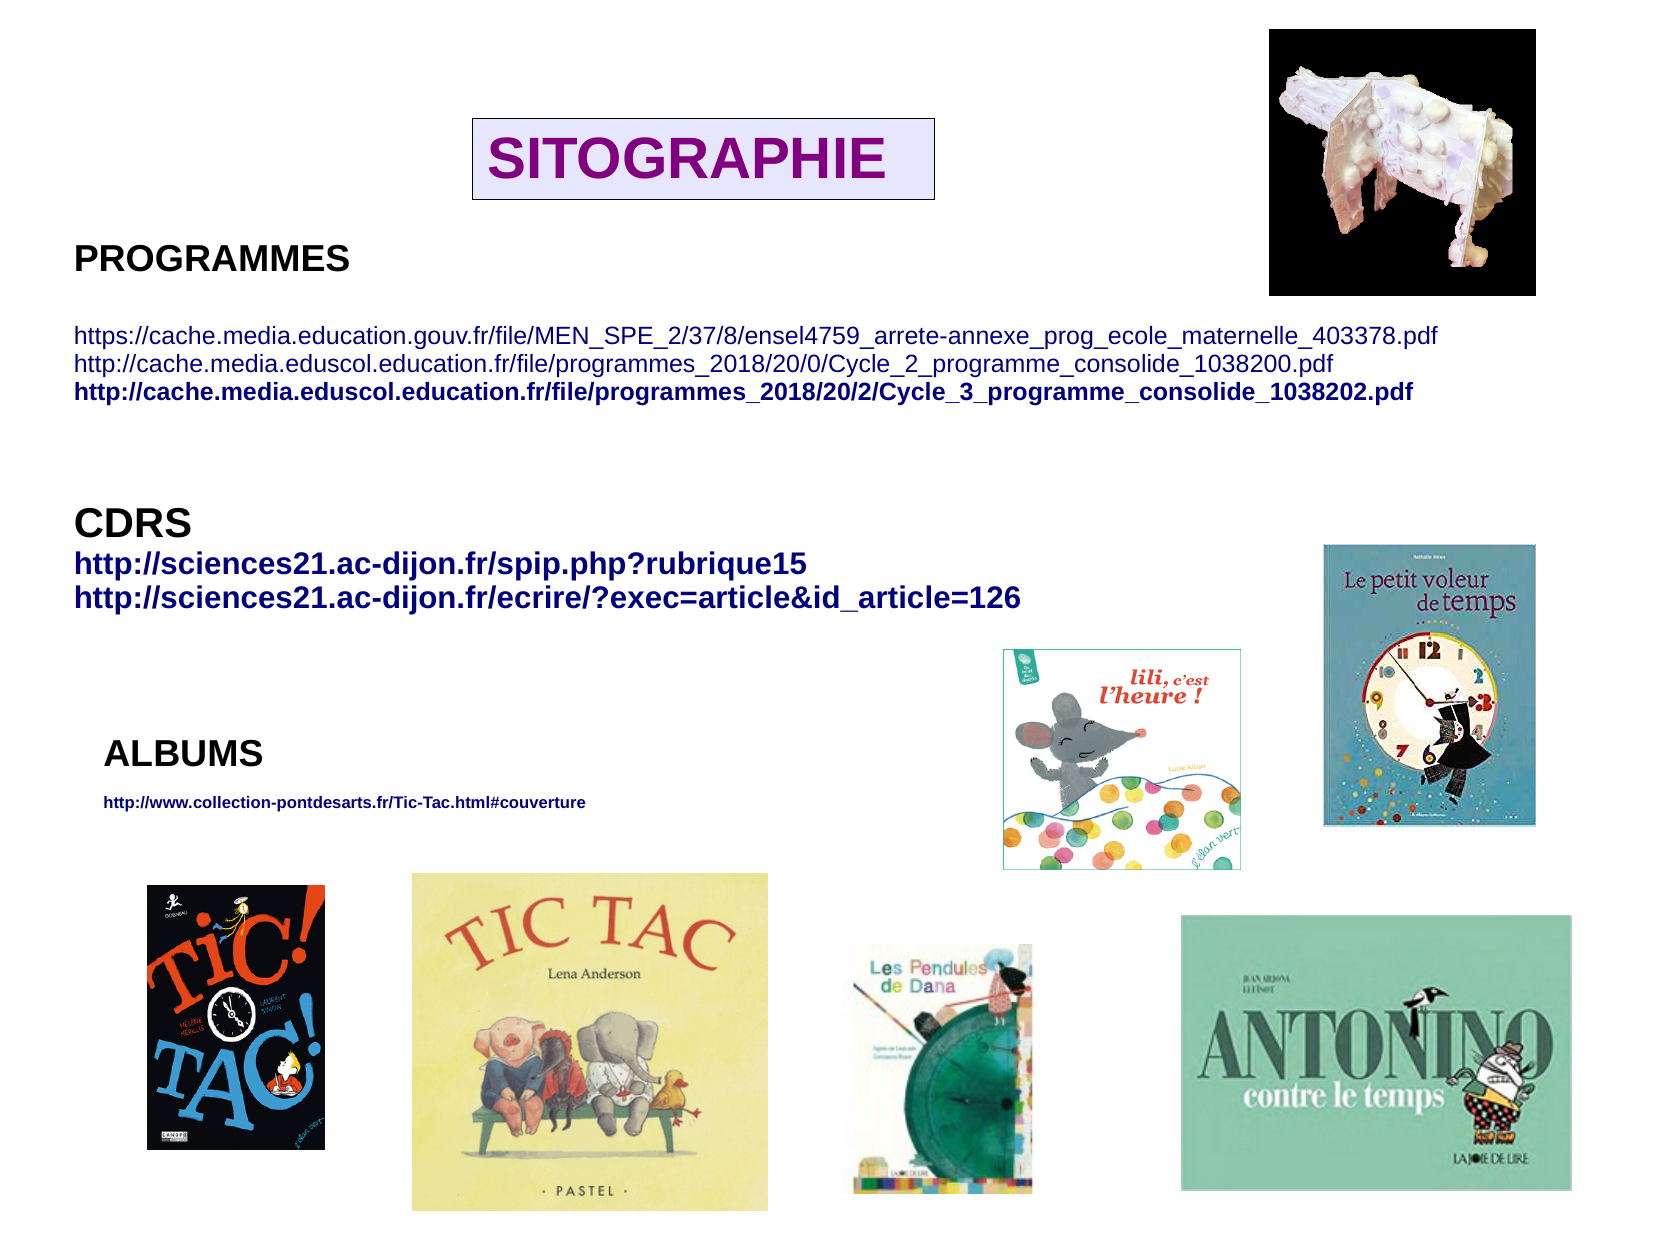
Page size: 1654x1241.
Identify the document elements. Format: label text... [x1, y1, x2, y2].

picture [412, 873, 768, 1211]
text_box SITOGRAPHIE [472, 118, 935, 200]
picture [1181, 915, 1572, 1191]
text_box PROGRAMMES https://cache.media.education.gouv.fr/file/MEN_SPE_2/37/8/ensel4759_arrete-annexe_prog_ecole_maternelle_403378.pdf http://cache.media.eduscol.education.fr/file/programmes_2018/20/0/Cycle_2_programme_consolide_1038200.pdf http://cache.media.eduscol.education.fr/file/programmes_2018/20/2/Cycle_3_programme_consolide_1038202.pdf [59, 230, 1595, 443]
picture [147, 885, 325, 1150]
text_box CDRS http://sciences21.ac-dijon.fr/spip.php?rubrique15 http://sciences21.ac-dijon.fr/ecrire/?exec=article&id_article=126 [59, 492, 1270, 735]
text_box ALBUMS http://www.collection-pontdesarts.fr/Tic-Tac.html#couverture [88, 725, 621, 871]
picture [1003, 649, 1241, 870]
picture [821, 944, 1034, 1194]
picture [1269, 29, 1536, 296]
picture [1323, 544, 1536, 827]
